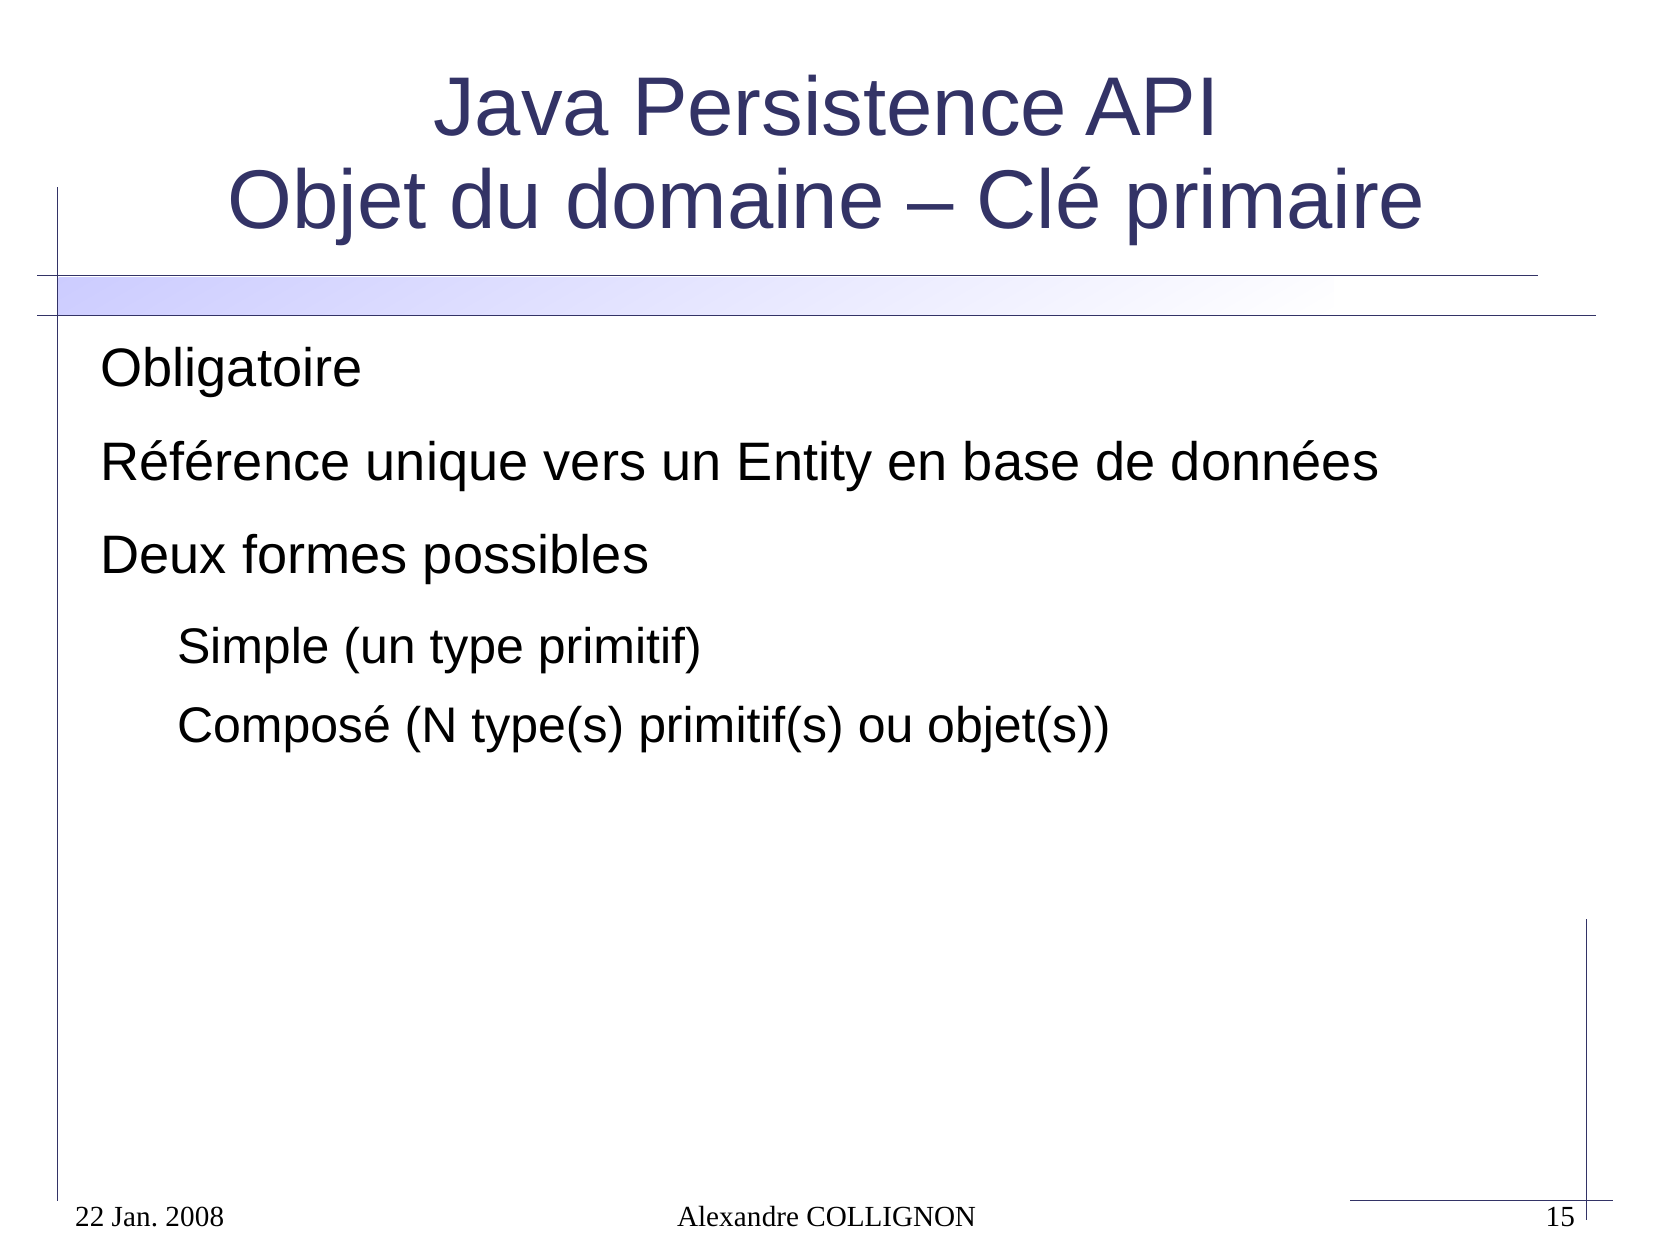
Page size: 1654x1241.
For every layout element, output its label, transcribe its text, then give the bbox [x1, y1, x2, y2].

title Java Persistence API Objet du domaine – Clé primaire [82, 49, 1571, 257]
list Obligatoire Référence unique vers un Entity en base de données Deux formes possibles Simple (un type primitif) Composé (N type(s) primitif(s) ou objet(s)) [82, 337, 1571, 1157]
